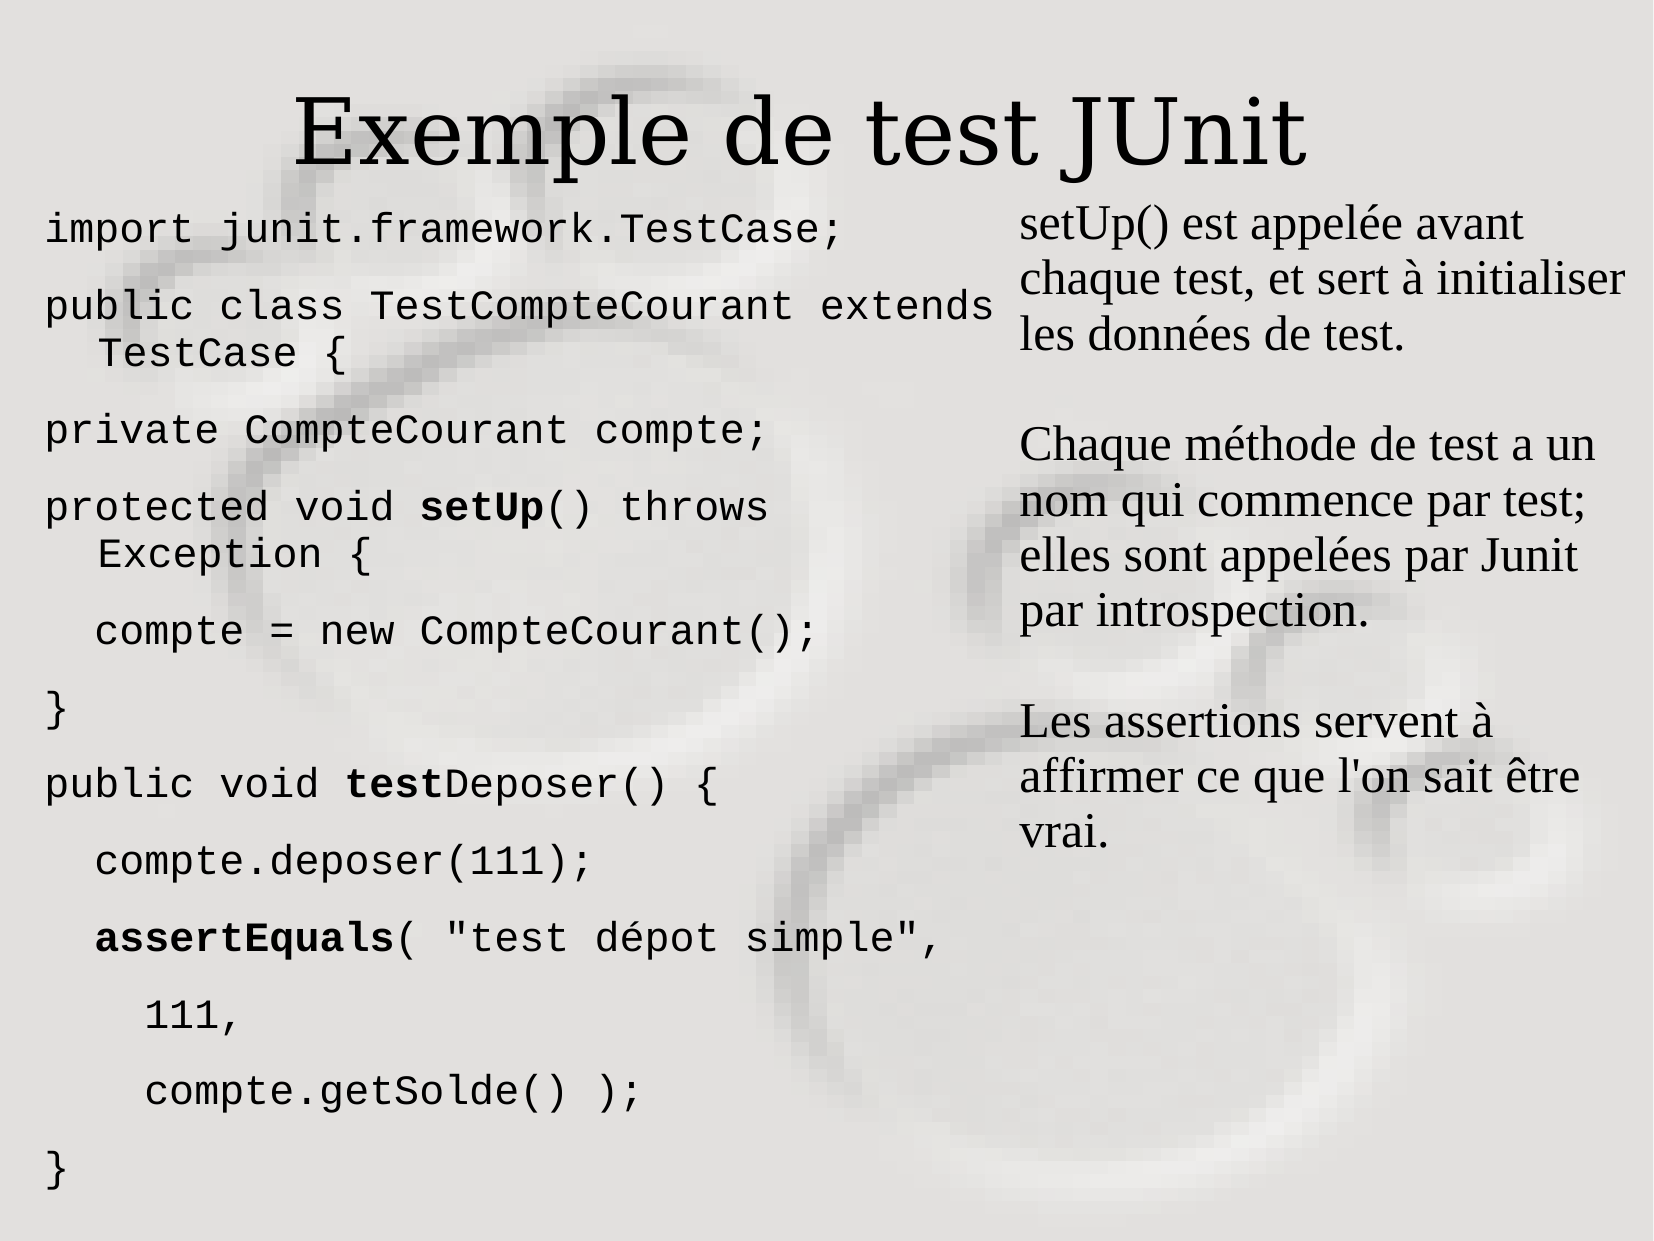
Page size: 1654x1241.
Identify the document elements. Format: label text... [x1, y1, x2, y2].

list import junit.framework.TestCase; public class TestCompteCourant extends TestCase { private CompteCourant compte; protected void setUp() throws Exception { compte = new CompteCourant(); } public void testDeposer() { compte.deposer(111); assertEquals( "test dépot simple", 111, compte.getSolde() ); } [26, 208, 1018, 1213]
picture [0, 0, 1654, 1241]
title Exemple de test JUnit [93, 29, 1506, 237]
text_box setUp() est appelée avant chaque test, et sert à initialiser les données de test. Chaque méthode de test a un nom qui commence par test; elles sont appelées par Junit par introspection. Les assertions servent à affirmer ce que l'on sait être vrai. [1019, 195, 1643, 1224]
